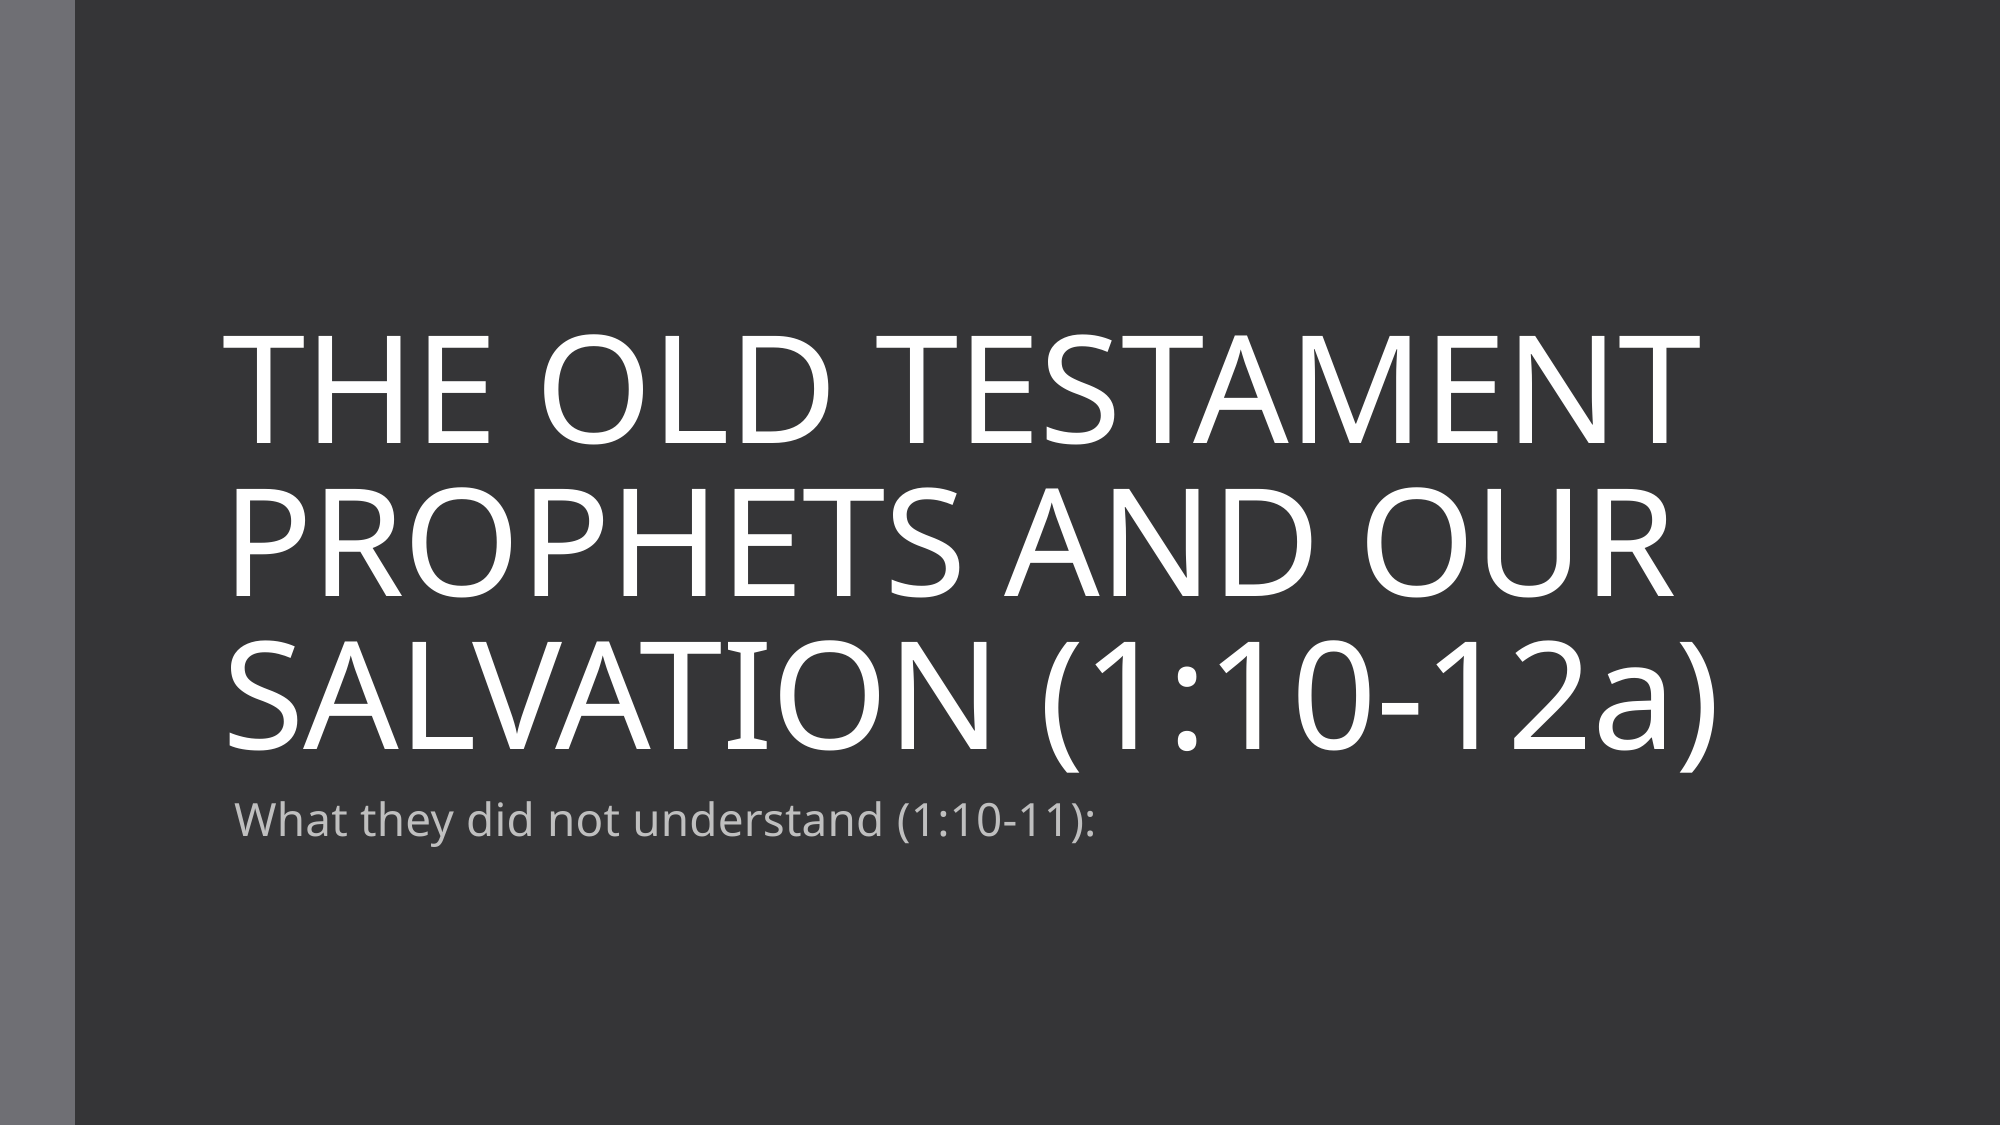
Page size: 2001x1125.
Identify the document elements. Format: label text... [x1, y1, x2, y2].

title THE OLD TESTAMENT PROPHETS AND OUR SALVATION (1:10-12a) [206, 124, 1752, 787]
subtitle What they did not understand (1:10-11): [206, 787, 1752, 1066]
